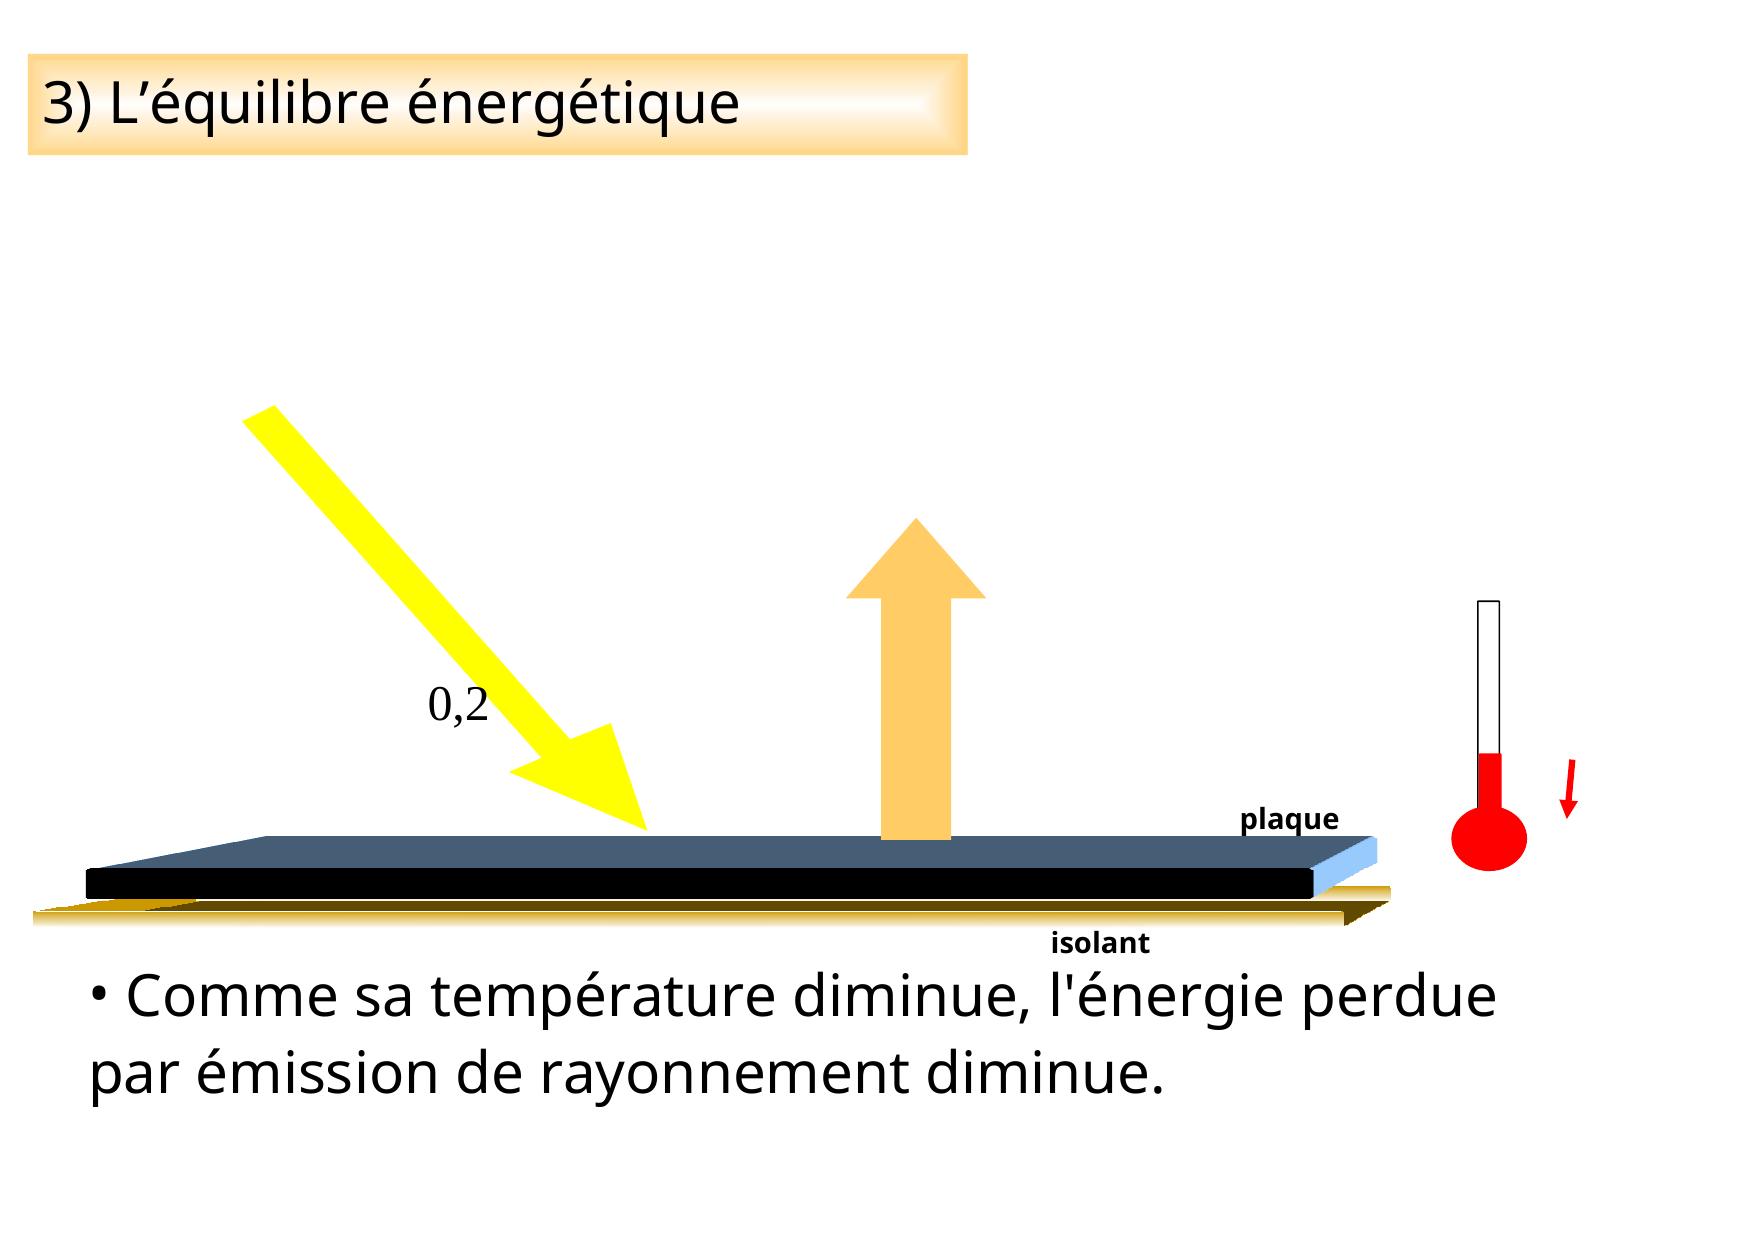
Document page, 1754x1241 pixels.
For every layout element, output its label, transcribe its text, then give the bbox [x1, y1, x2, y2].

text_box [27, 53, 968, 156]
text_box [845, 517, 987, 840]
text_box 0,2 [427, 616, 518, 687]
text_box 3) L’équilibre énergétique [27, 53, 967, 155]
text_box isolant [1035, 915, 1288, 947]
picture [21, 826, 1406, 939]
text_box Comme sa température diminue, l'énergie perdue par émission de rayonnement diminue. [73, 947, 1611, 1201]
text_box [241, 405, 461, 630]
text_box plaque [1224, 791, 1477, 866]
text_box [480, 680, 648, 831]
text_box [1470, 601, 1527, 871]
